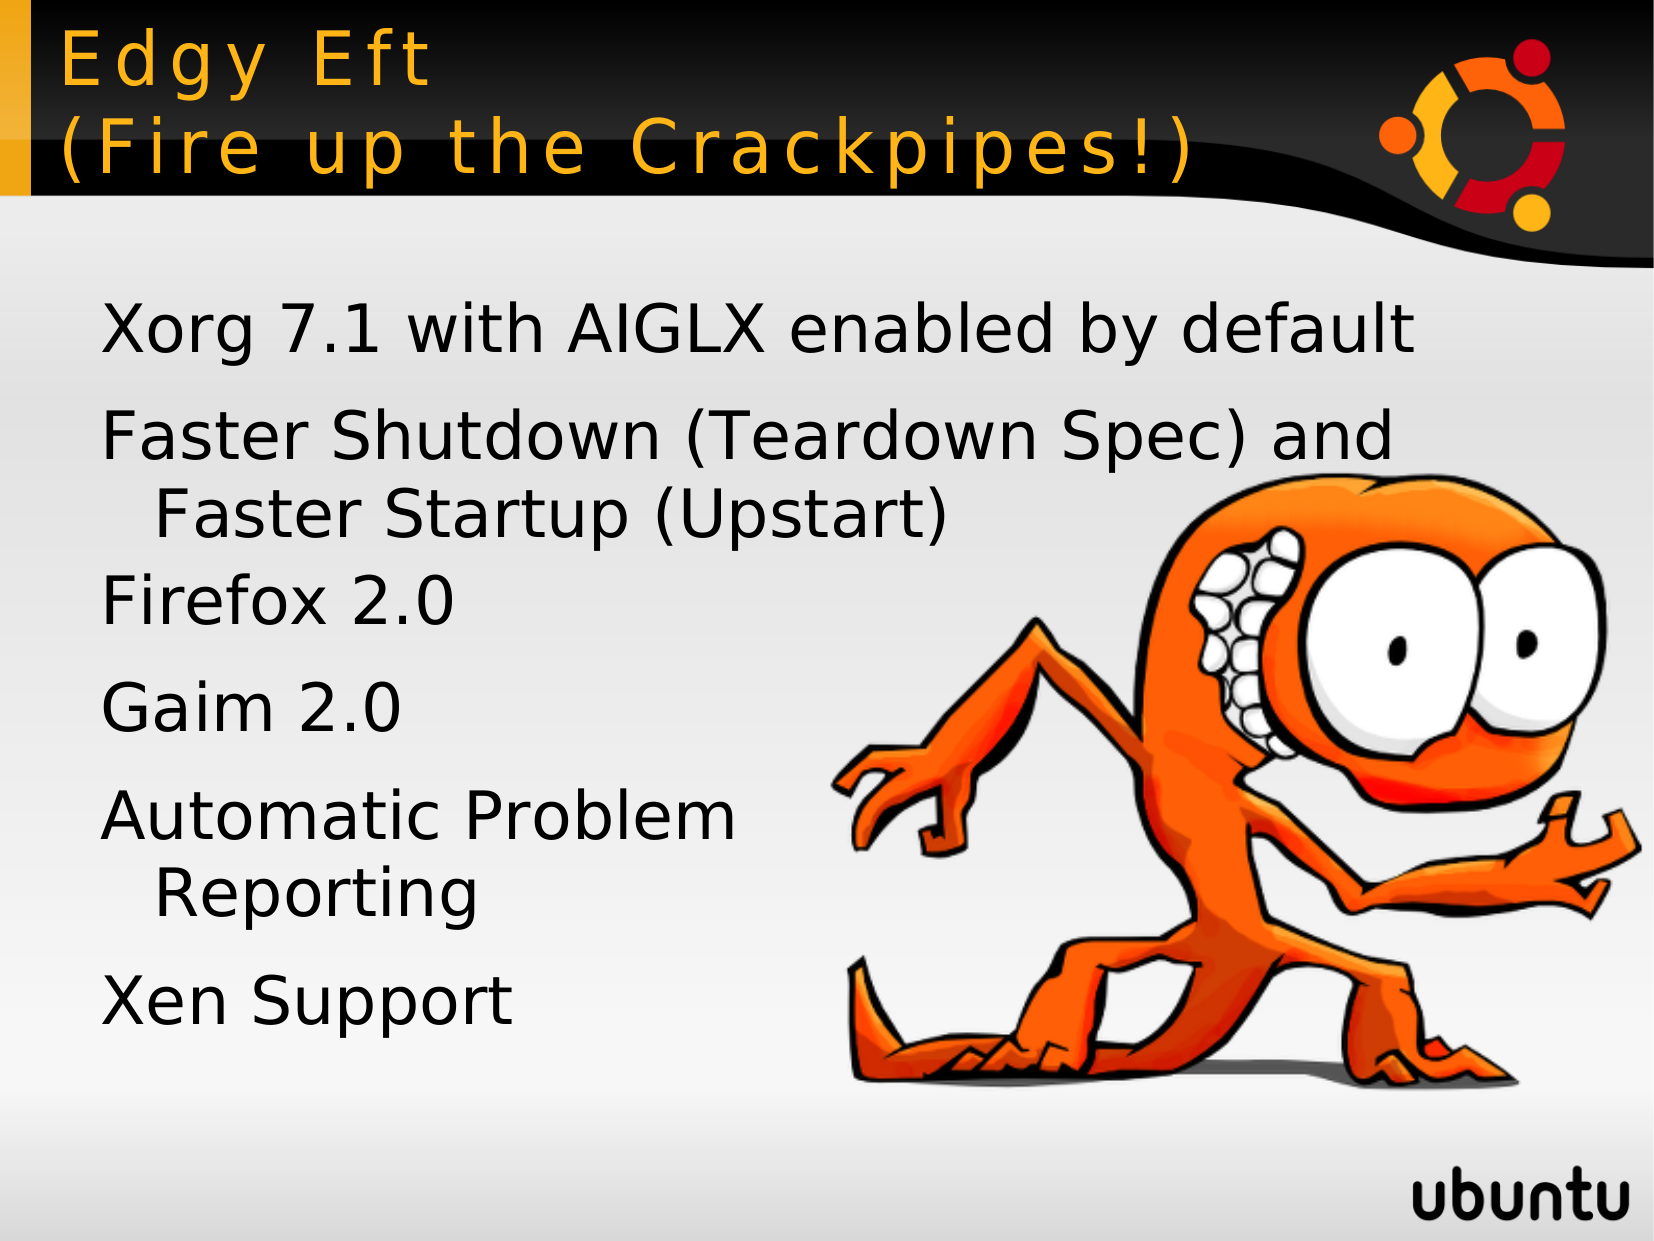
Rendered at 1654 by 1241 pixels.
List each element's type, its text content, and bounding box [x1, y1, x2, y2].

title Edgy Eft (Fire up the Crackpipes!) [59, 16, 1270, 191]
picture [0, 0, 1654, 1241]
list Xorg 7.1 with AIGLX enabled by default Faster Shutdown (Teardown Spec) and Faster Startup (Upstart) [82, 290, 1501, 562]
list Firefox 2.0 Gaim 2.0 Automatic Problem Reporting Xen Support [82, 562, 826, 1041]
